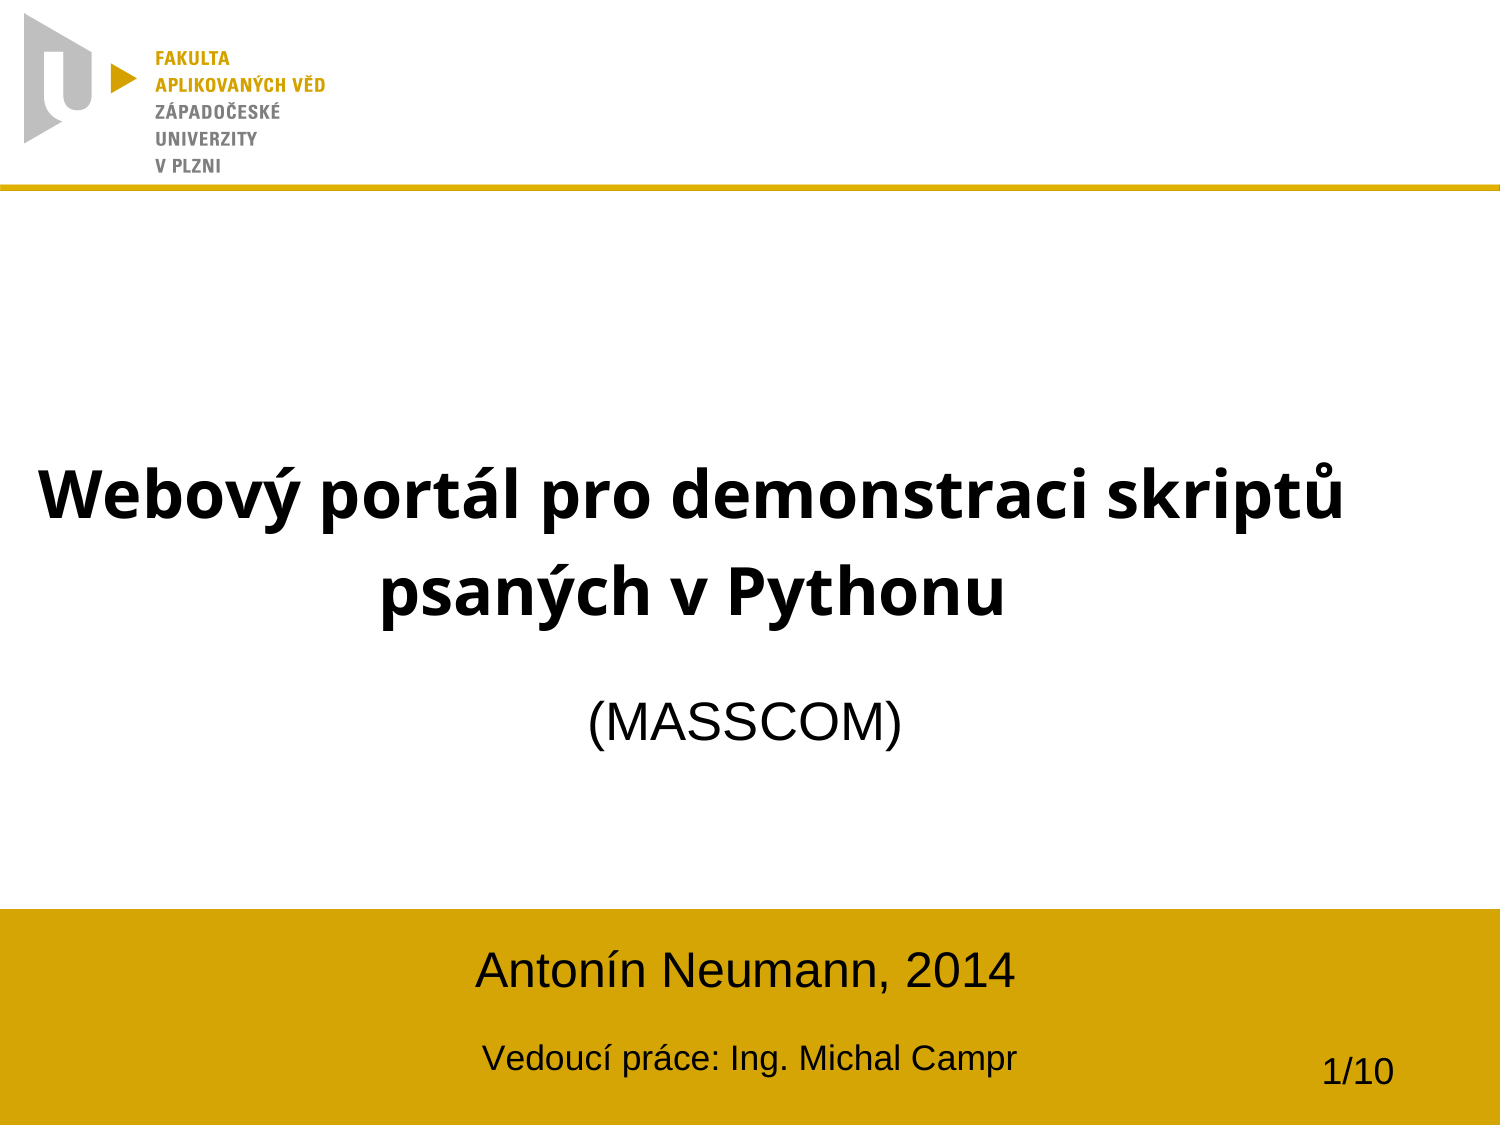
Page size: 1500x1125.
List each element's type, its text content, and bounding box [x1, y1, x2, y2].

text_box (MASSCOM) [572, 679, 928, 784]
list Antonín Neumann, 2014 [460, 889, 1040, 1028]
text_box [1, 184, 1500, 191]
picture [0, 909, 1500, 1125]
text_box <číslo>/10 [1331, 1039, 1500, 1100]
text_box Vedoucí práce: Ing. Michal Campr [467, 1027, 1033, 1085]
list Webový portál pro demonstraci skriptů psaných v Pythonu [23, 444, 1495, 681]
picture [24, 13, 325, 173]
